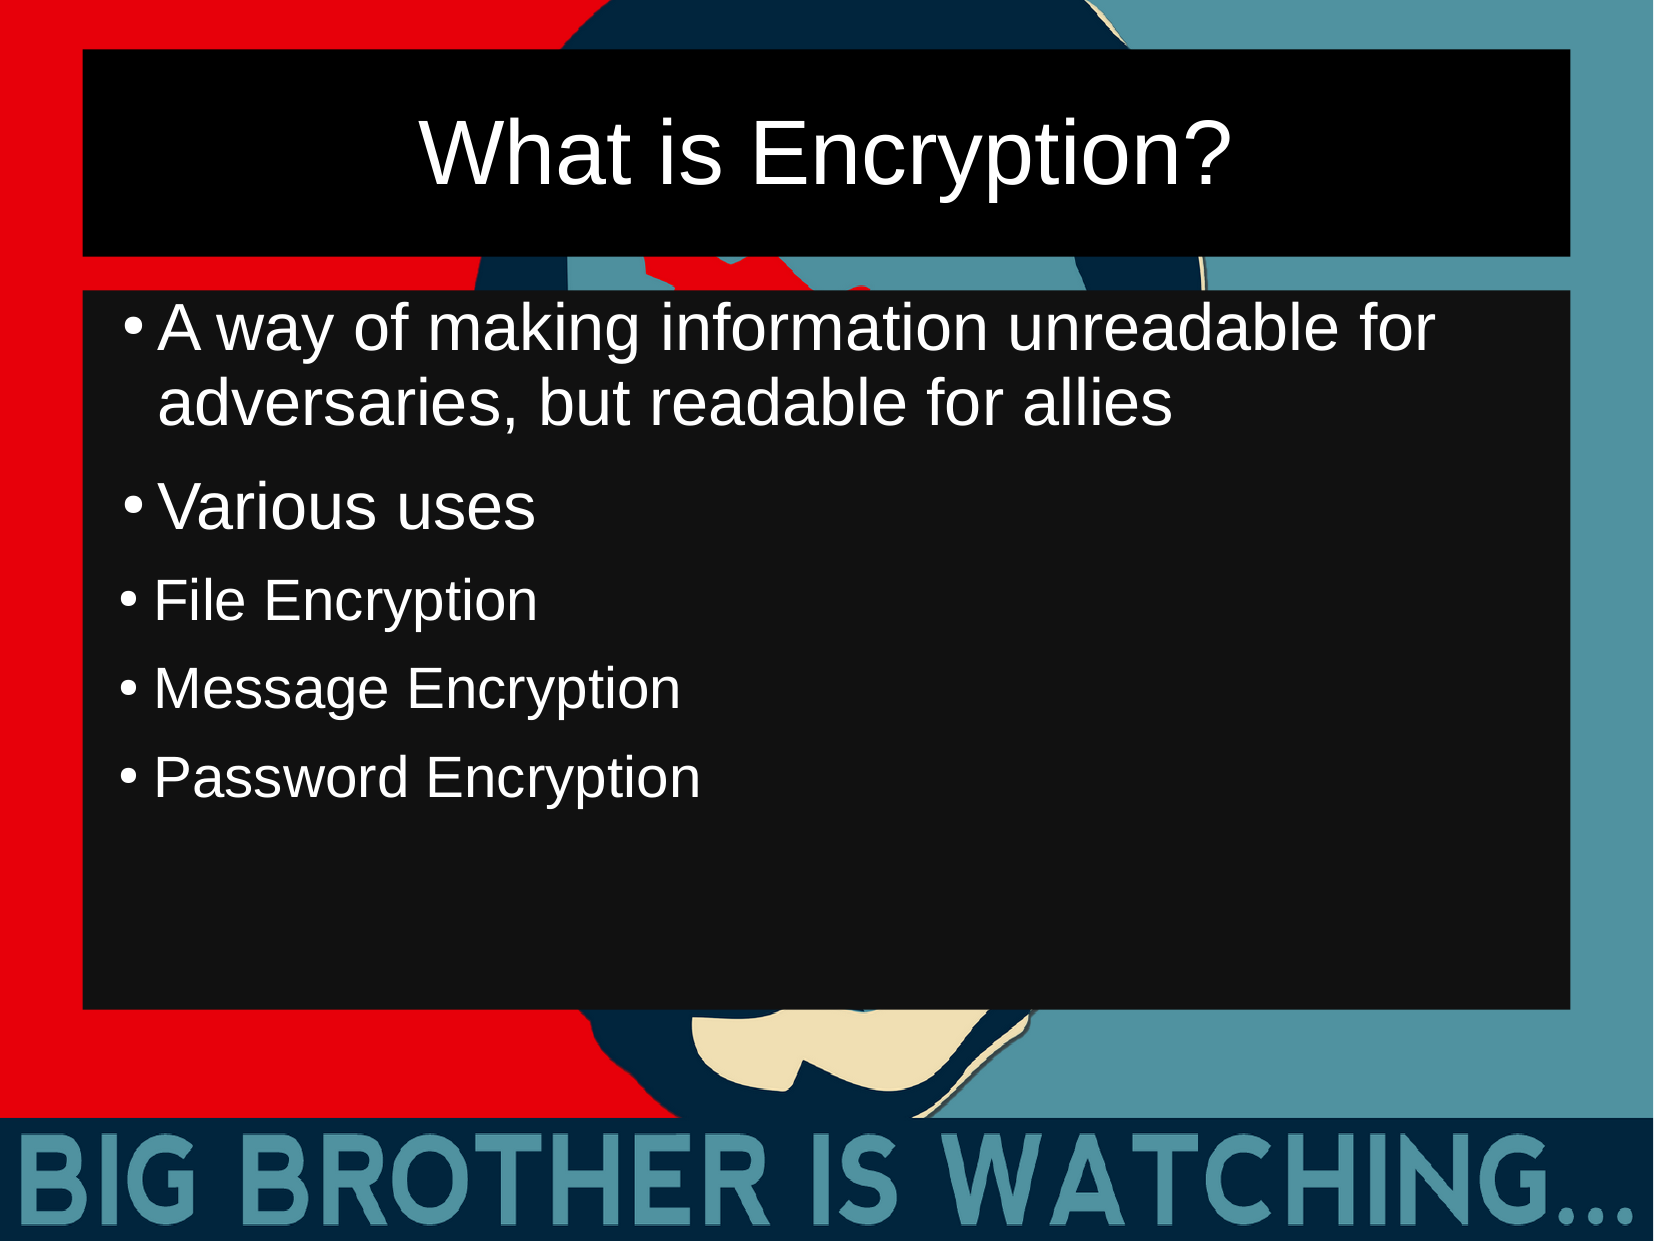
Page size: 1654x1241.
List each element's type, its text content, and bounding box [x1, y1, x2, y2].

list A way of making information unreadable for adversaries, but readable for allies Various uses File Encryption Message Encryption Password Encryption [82, 290, 1571, 1010]
title What is Encryption? [82, 49, 1571, 257]
picture [0, 0, 1654, 1241]
